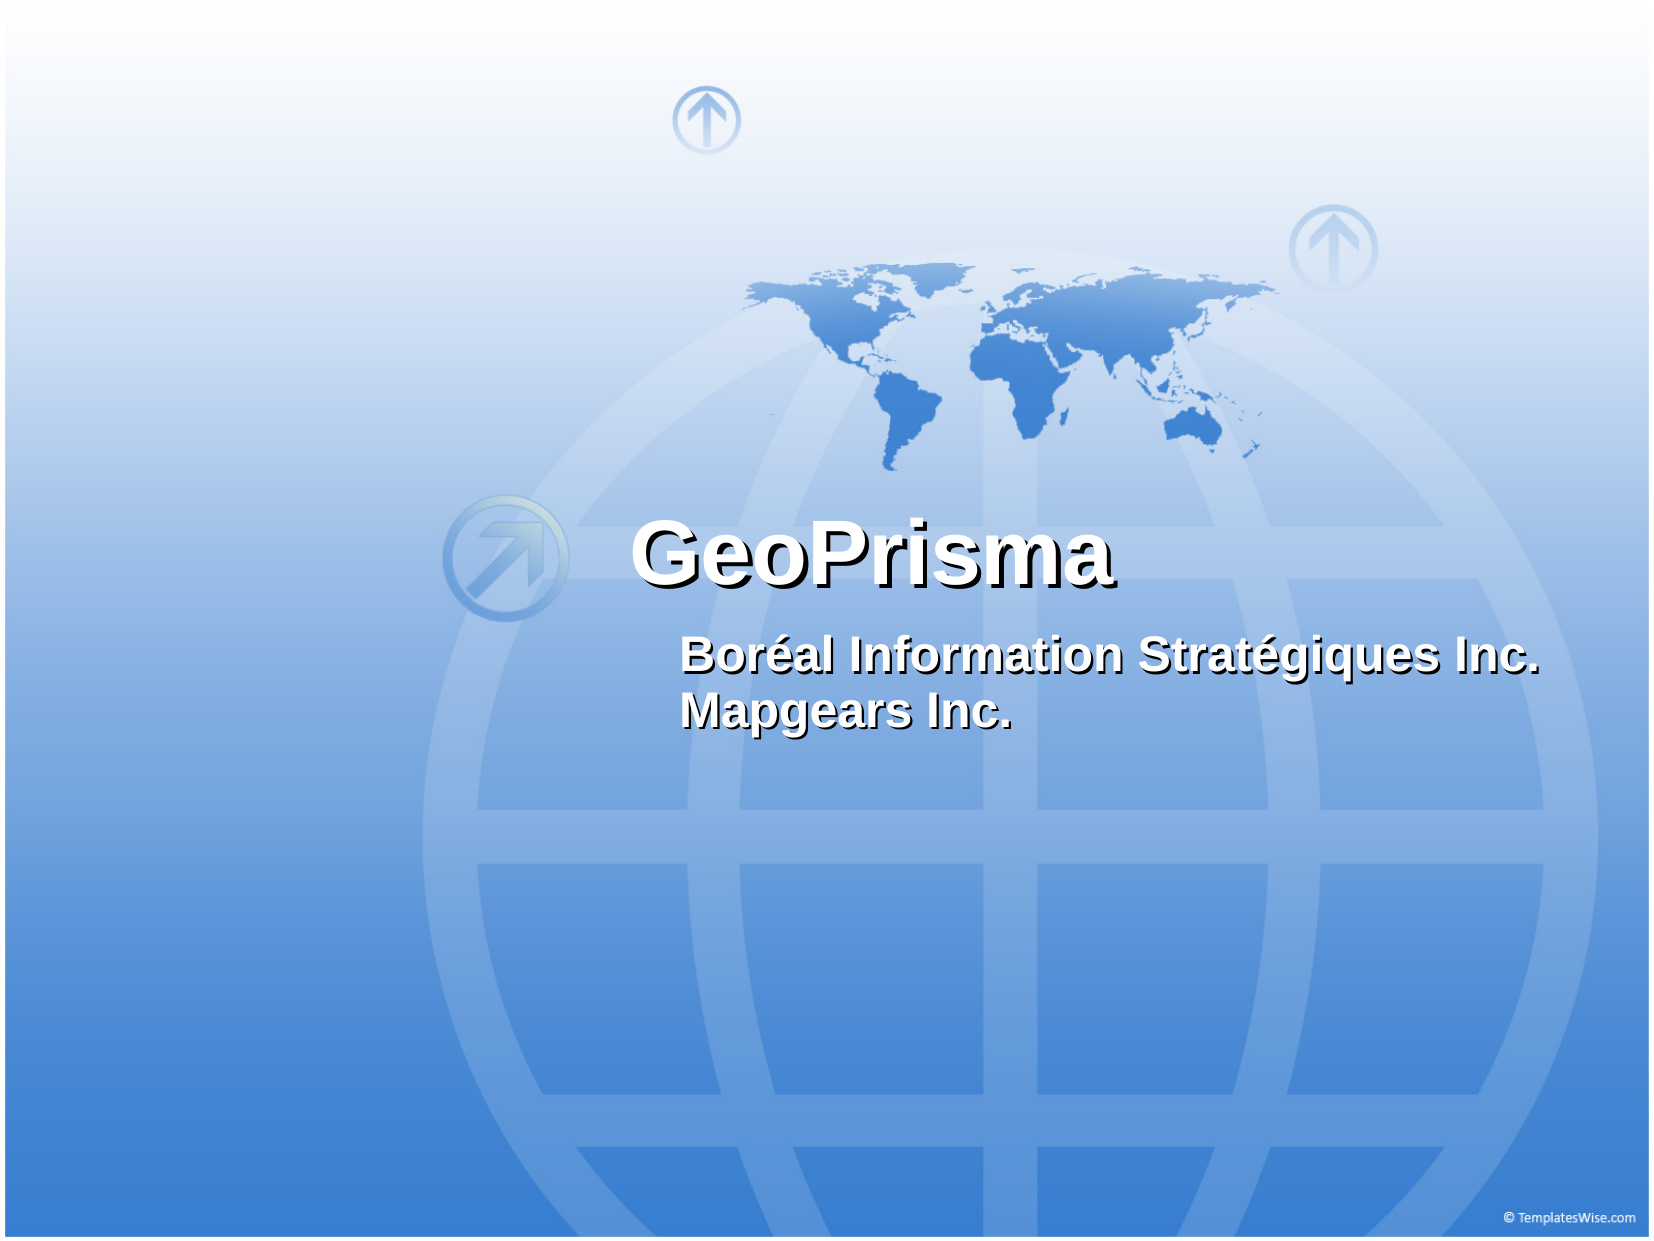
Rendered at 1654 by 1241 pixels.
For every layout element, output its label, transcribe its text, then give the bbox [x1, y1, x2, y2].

picture [0, 0, 1654, 1241]
title Boréal Information Stratégiques Inc. Mapgears Inc. [679, 578, 1566, 786]
title GeoPrisma [76, 448, 1565, 656]
